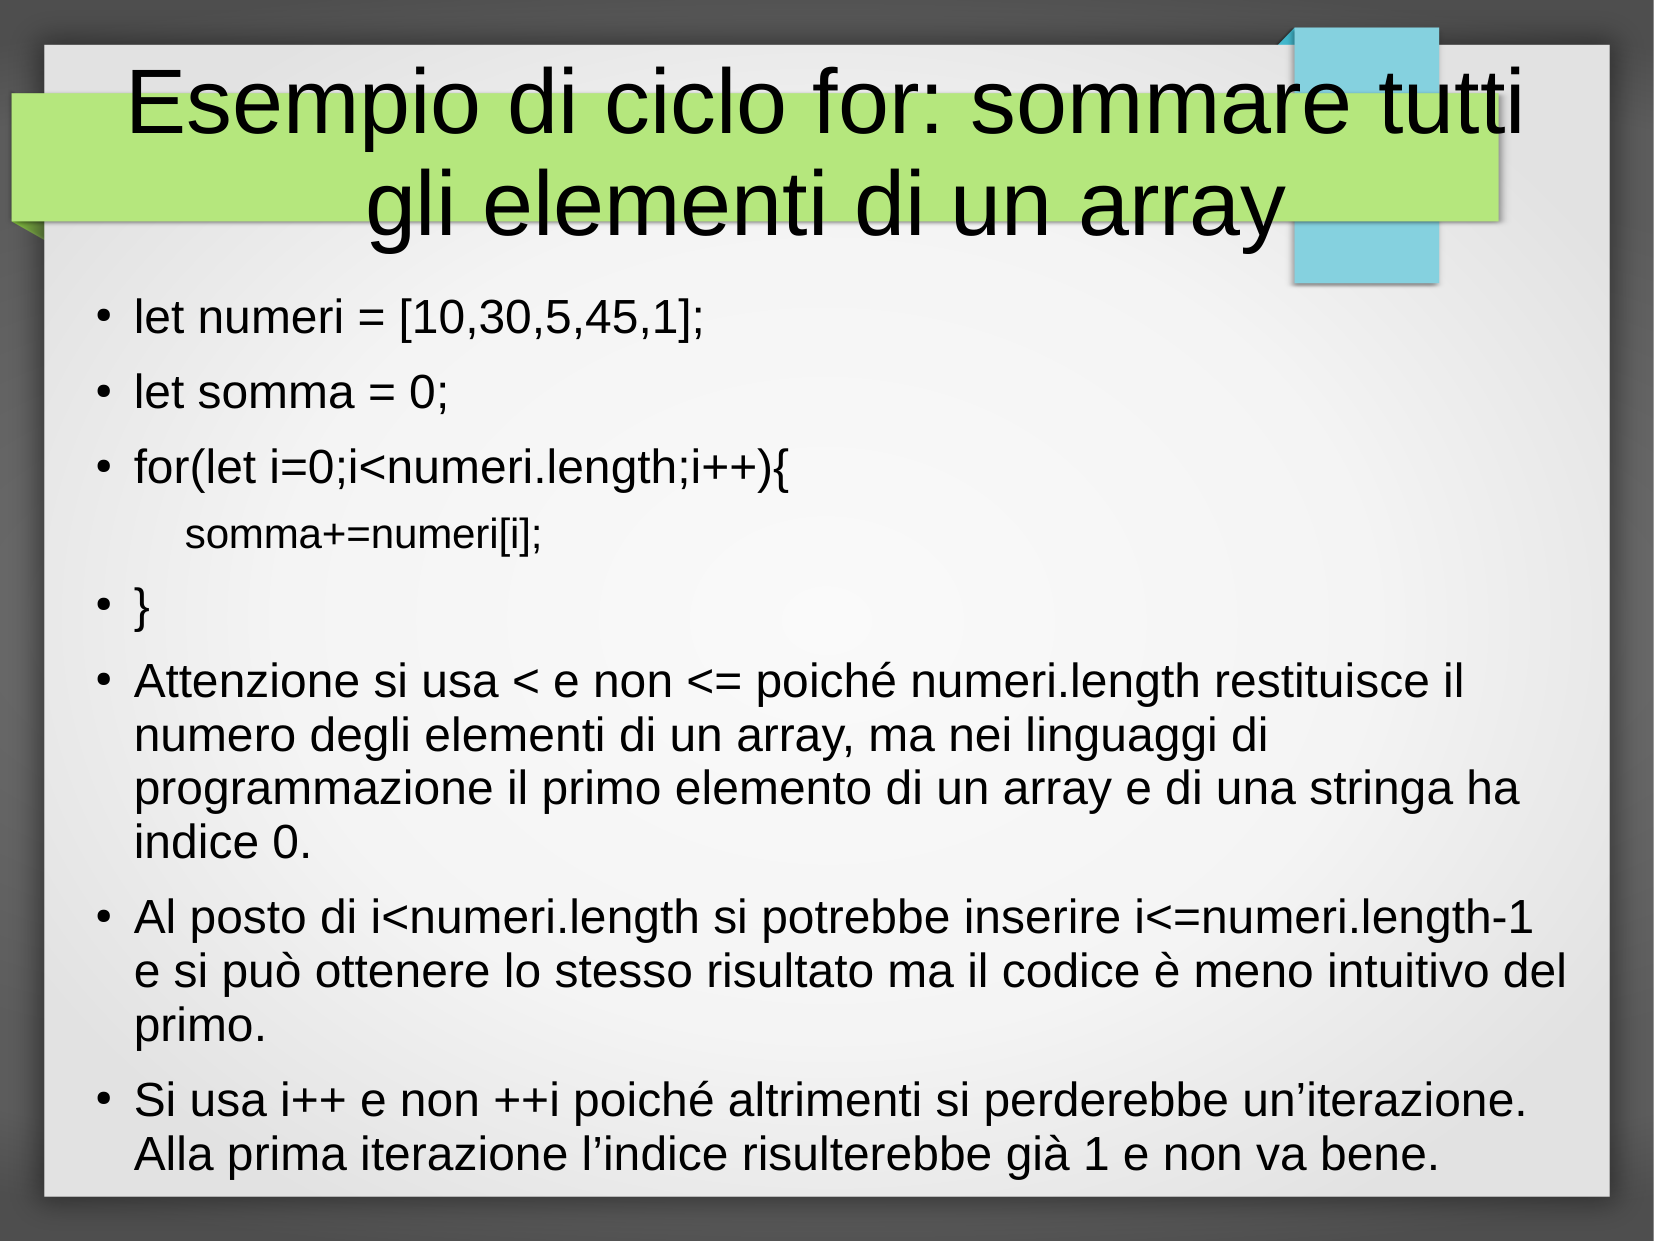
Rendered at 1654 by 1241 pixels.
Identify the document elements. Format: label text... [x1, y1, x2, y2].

title Esempio di ciclo for: sommare tutti gli elementi di un array [82, 49, 1571, 257]
list let numeri = [10,30,5,45,1]; let somma = 0; for(let i=0;i<numeri.length;i++){ somma+=numeri[i]; } Attenzione si usa < e non <= poiché numeri.length restituisce il numero degli elementi di un array, ma nei linguaggi di programmazione il primo elemento di un array e di una stringa ha indice 0. Al posto di i<numeri.length si potrebbe inserire i<=numeri.length-1 e si può ottenere lo stesso risultato ma il codice è meno intuitivo del primo. Si usa i++ e non ++i poiché altrimenti si perderebbe un’iterazione. Alla prima iterazione l’indice risulterebbe già 1 e non va bene. [82, 290, 1571, 1182]
picture [0, 0, 1654, 1241]
